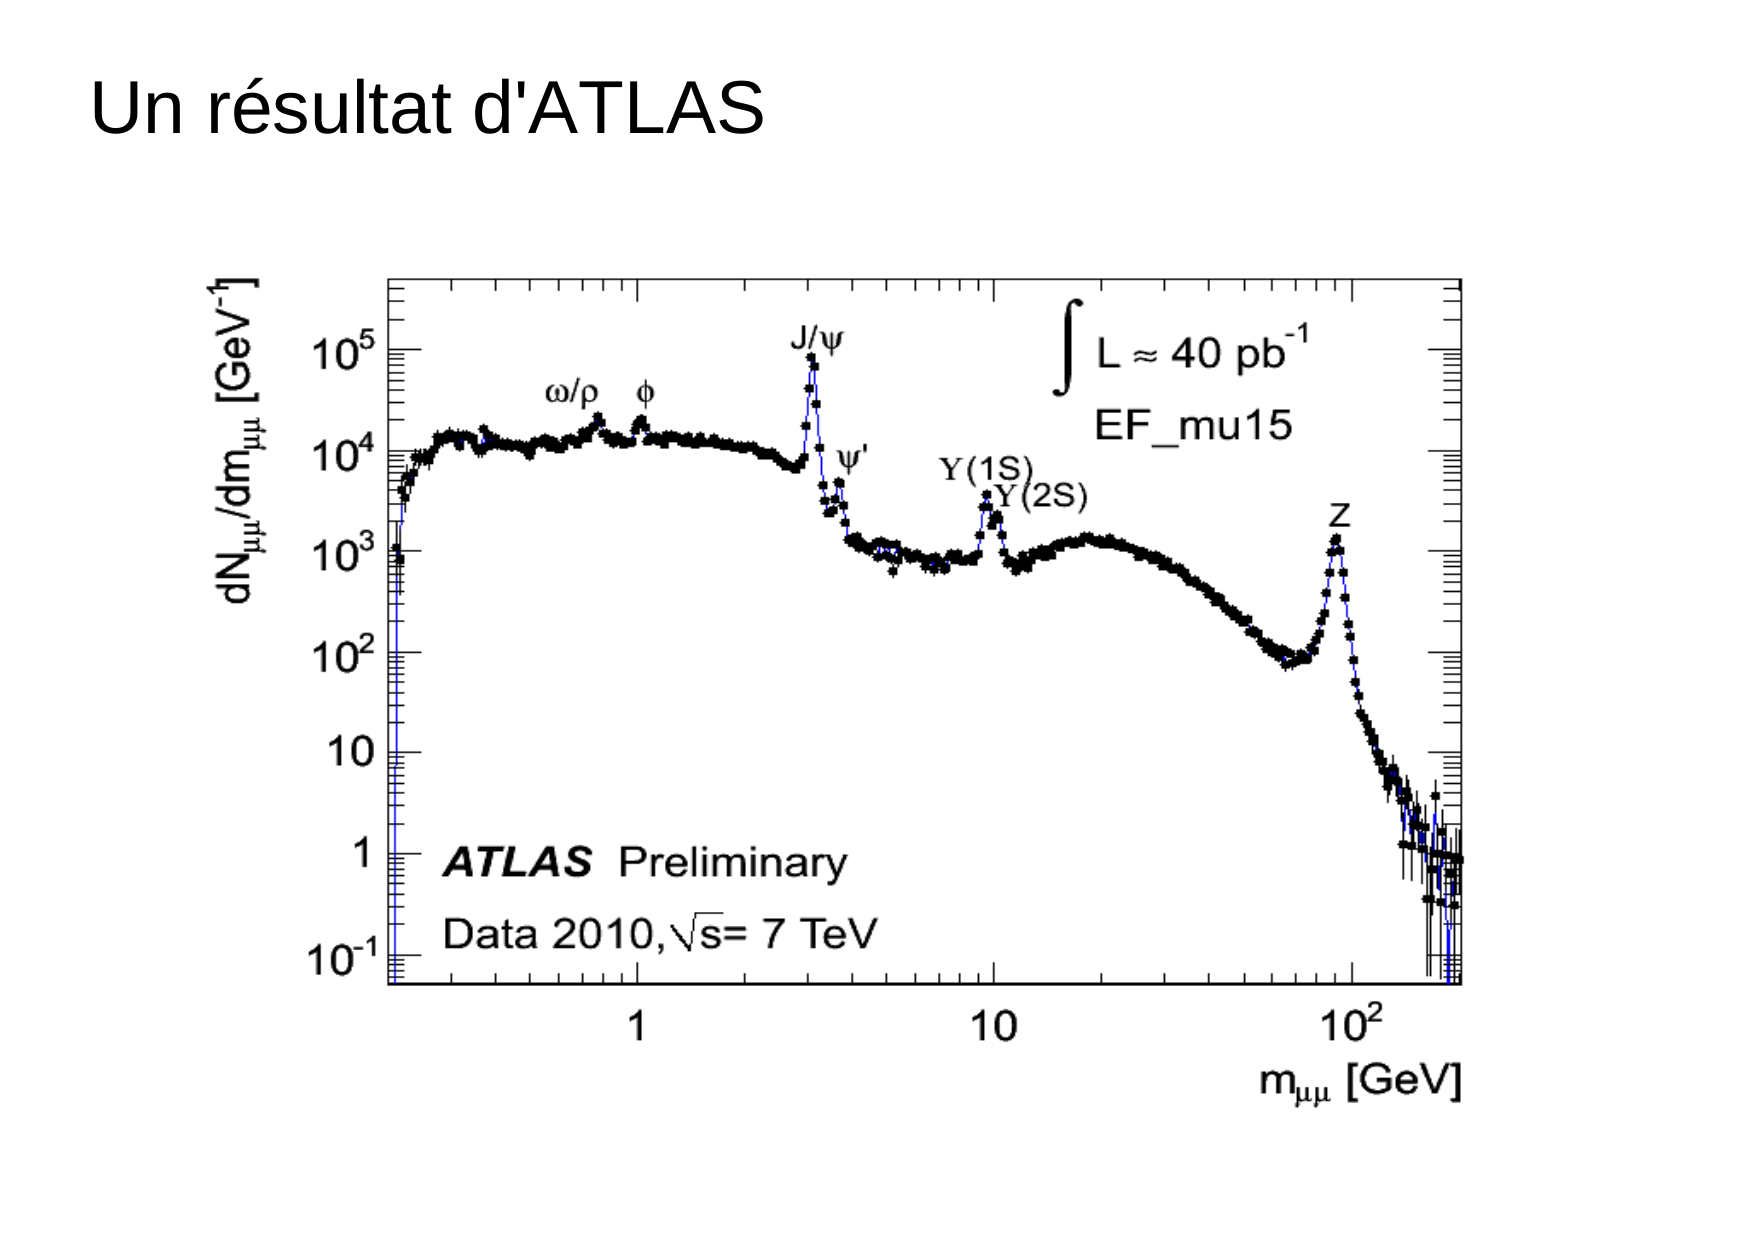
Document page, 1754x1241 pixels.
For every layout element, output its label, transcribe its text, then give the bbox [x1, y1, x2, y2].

title Un résultat d'ATLAS [75, 50, 1686, 157]
picture [171, 235, 1529, 1128]
